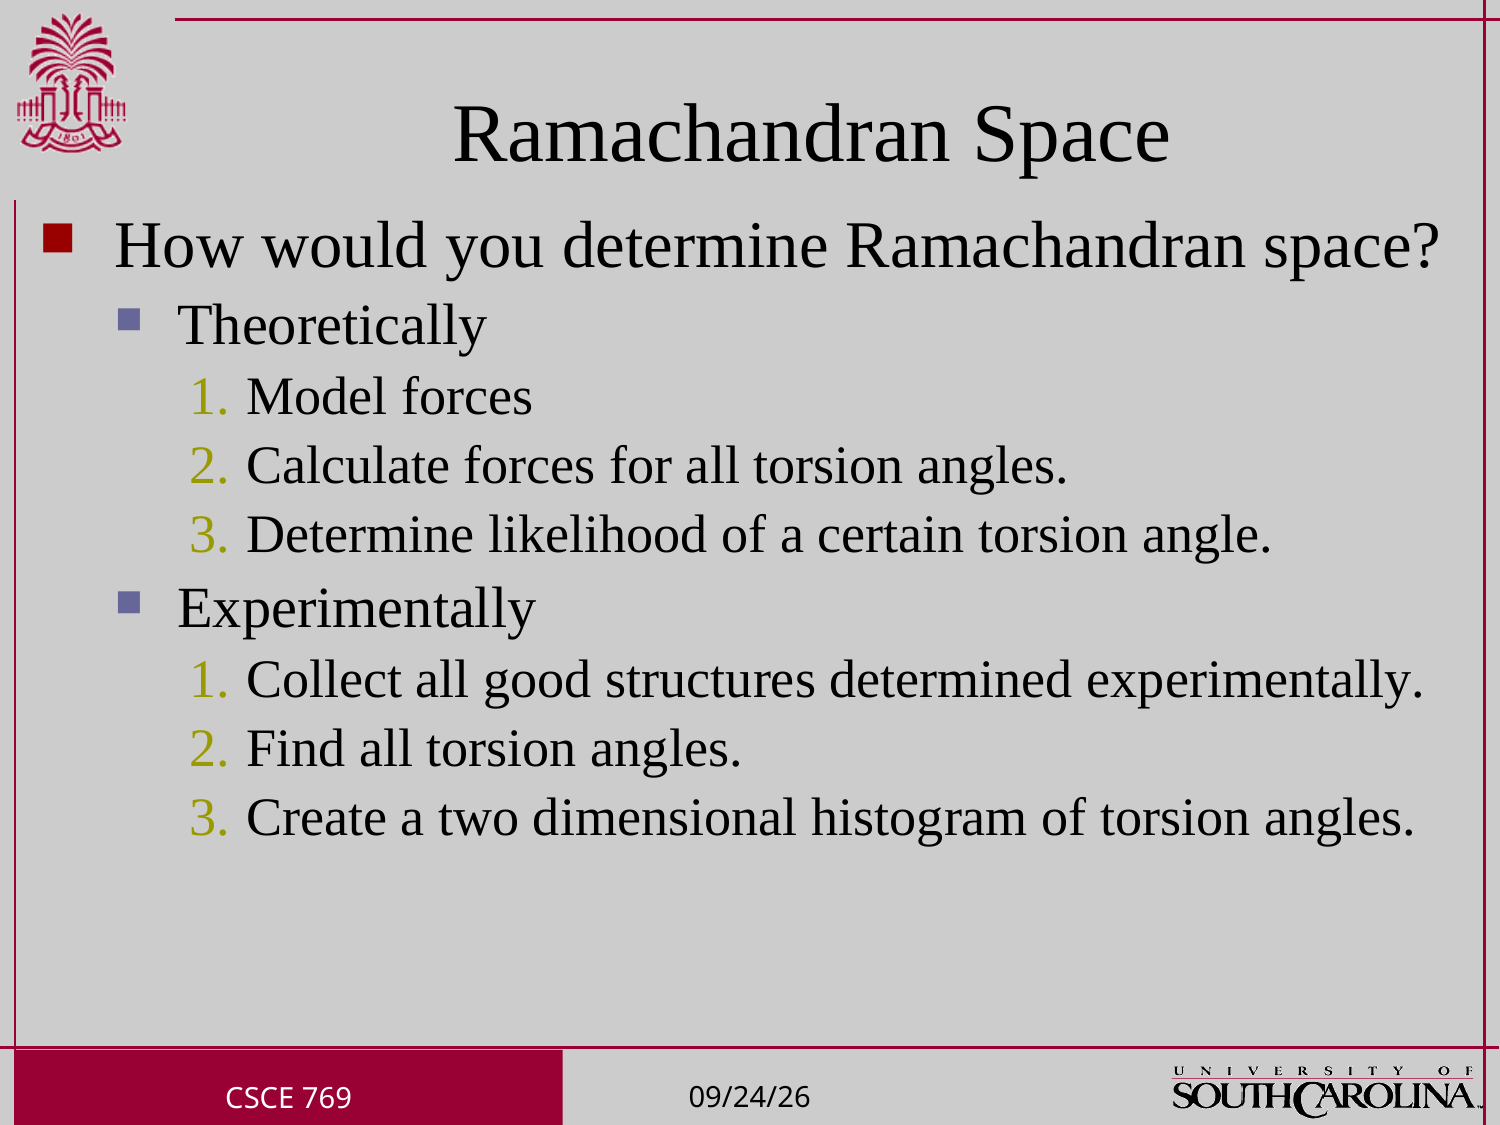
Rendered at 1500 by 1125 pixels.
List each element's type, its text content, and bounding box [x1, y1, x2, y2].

list How would you determine Ramachandran space? Theoretically Model forces Calculate forces for all torsion angles. Determine likelihood of a certain torsion angle. Experimentally Collect all good structures determined experimentally. Find all torsion angles. Create a two dimensional histogram of torsion angles. [24, 200, 1476, 1028]
picture [12, 12, 131, 155]
title Ramachandran Space [174, 9, 1450, 188]
picture [1162, 1049, 1483, 1125]
